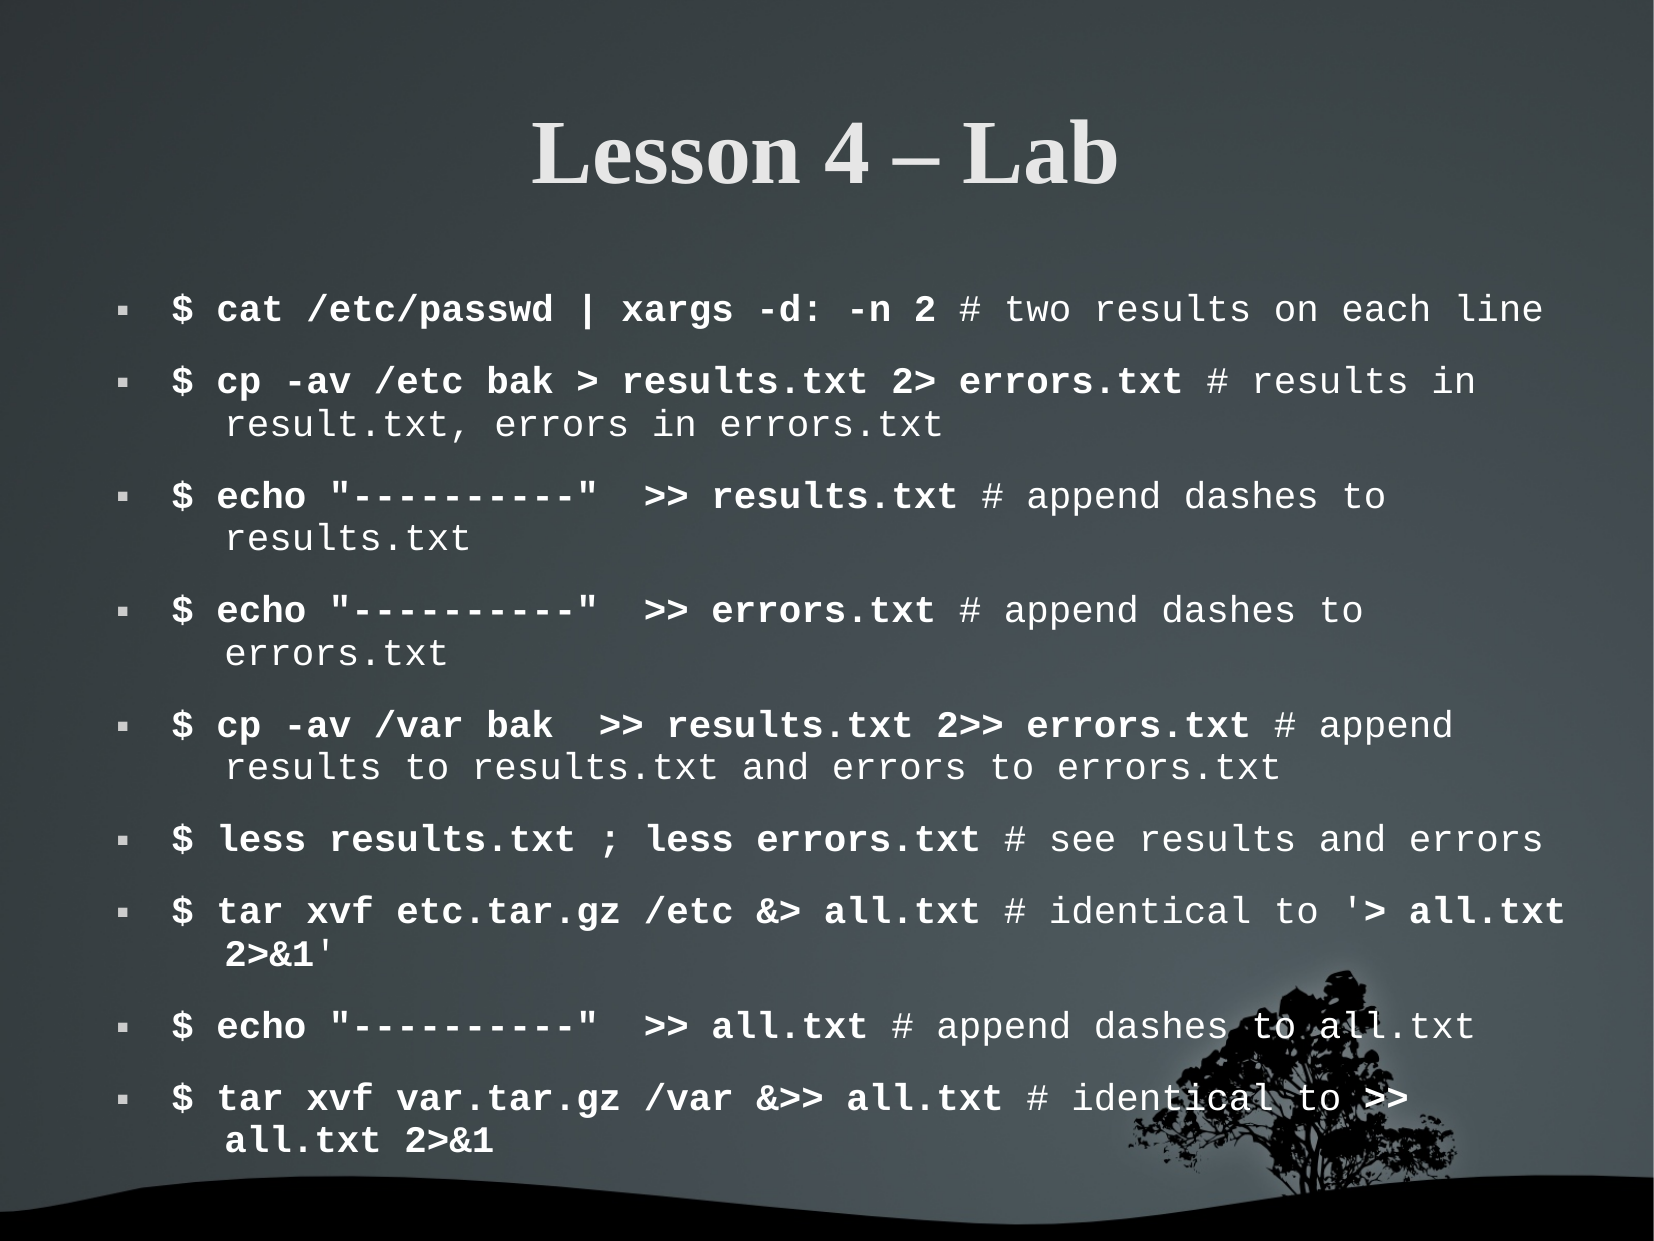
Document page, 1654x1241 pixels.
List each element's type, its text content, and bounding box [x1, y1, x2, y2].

list $ cat /etc/passwd | xargs -d: -n 2 # two results on each line $ cp -av /etc bak > results.txt 2> errors.txt # results in result.txt, errors in errors.txt $ echo "----------" >> results.txt # append dashes to results.txt $ echo "----------" >> errors.txt # append dashes to errors.txt $ cp -av /var bak >> results.txt 2>> errors.txt # append results to results.txt and errors to errors.txt $ less results.txt ; less errors.txt # see results and errors $ tar xvf etc.tar.gz /etc &> all.txt # identical to '> all.txt 2>&1' $ echo "----------" >> all.txt # append dashes to all.txt $ tar xvf var.tar.gz /var &>> all.txt # identical to >> all.txt 2>&1 [82, 290, 1571, 1109]
title Lesson 4 – Lab [82, 49, 1571, 257]
picture [0, 0, 1654, 1241]
